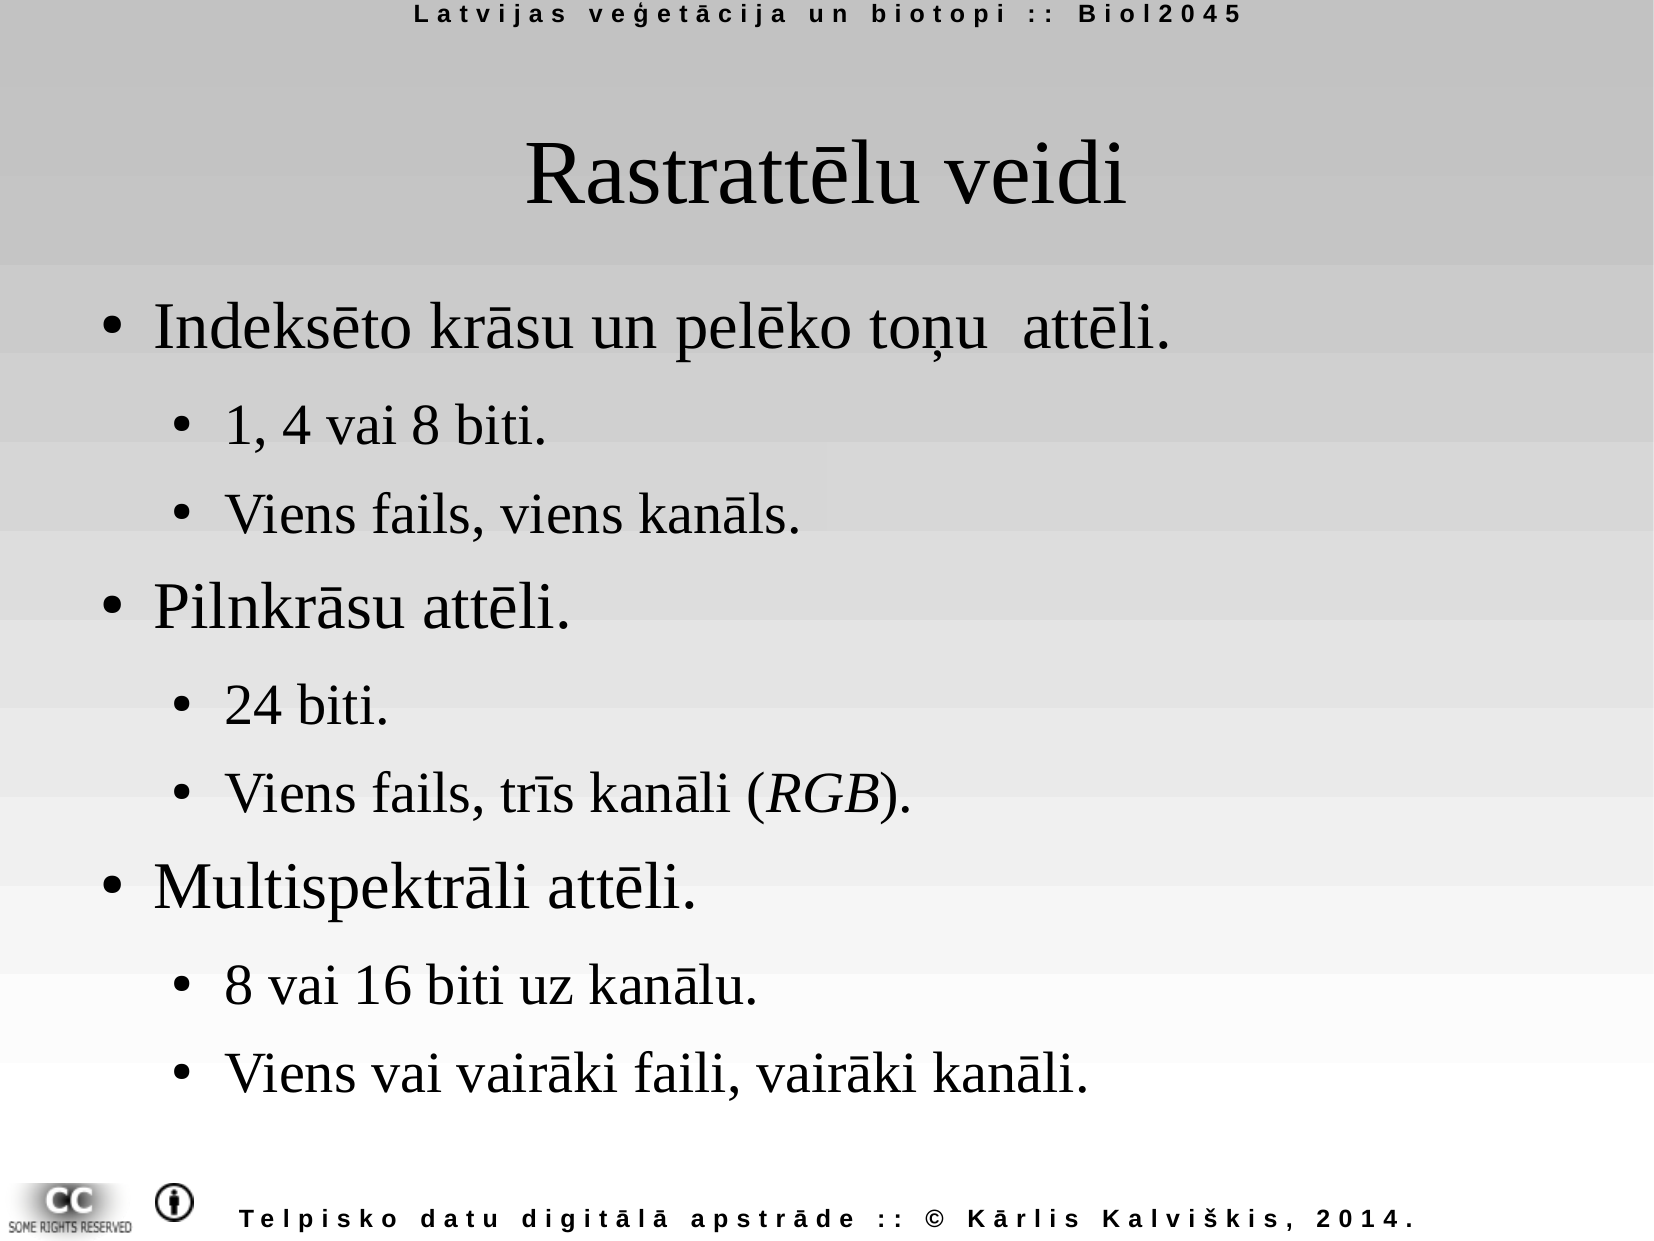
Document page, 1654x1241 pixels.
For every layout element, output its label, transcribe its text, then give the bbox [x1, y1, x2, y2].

list Indeksēto krāsu un pelēko toņu attēli. 1, 4 vai 8 biti. Viens fails, viens kanāls. Pilnkrāsu attēli. 24 biti. Viens fails, trīs kanāli (RGB). Multispektrāli attēli. 8 vai 16 biti uz kanālu. Viens vai vairāki faili, vairāki kanāli. [82, 289, 1571, 1113]
picture [0, 0, 1654, 1241]
title Rastrattēlu veidi [29, 49, 1625, 296]
